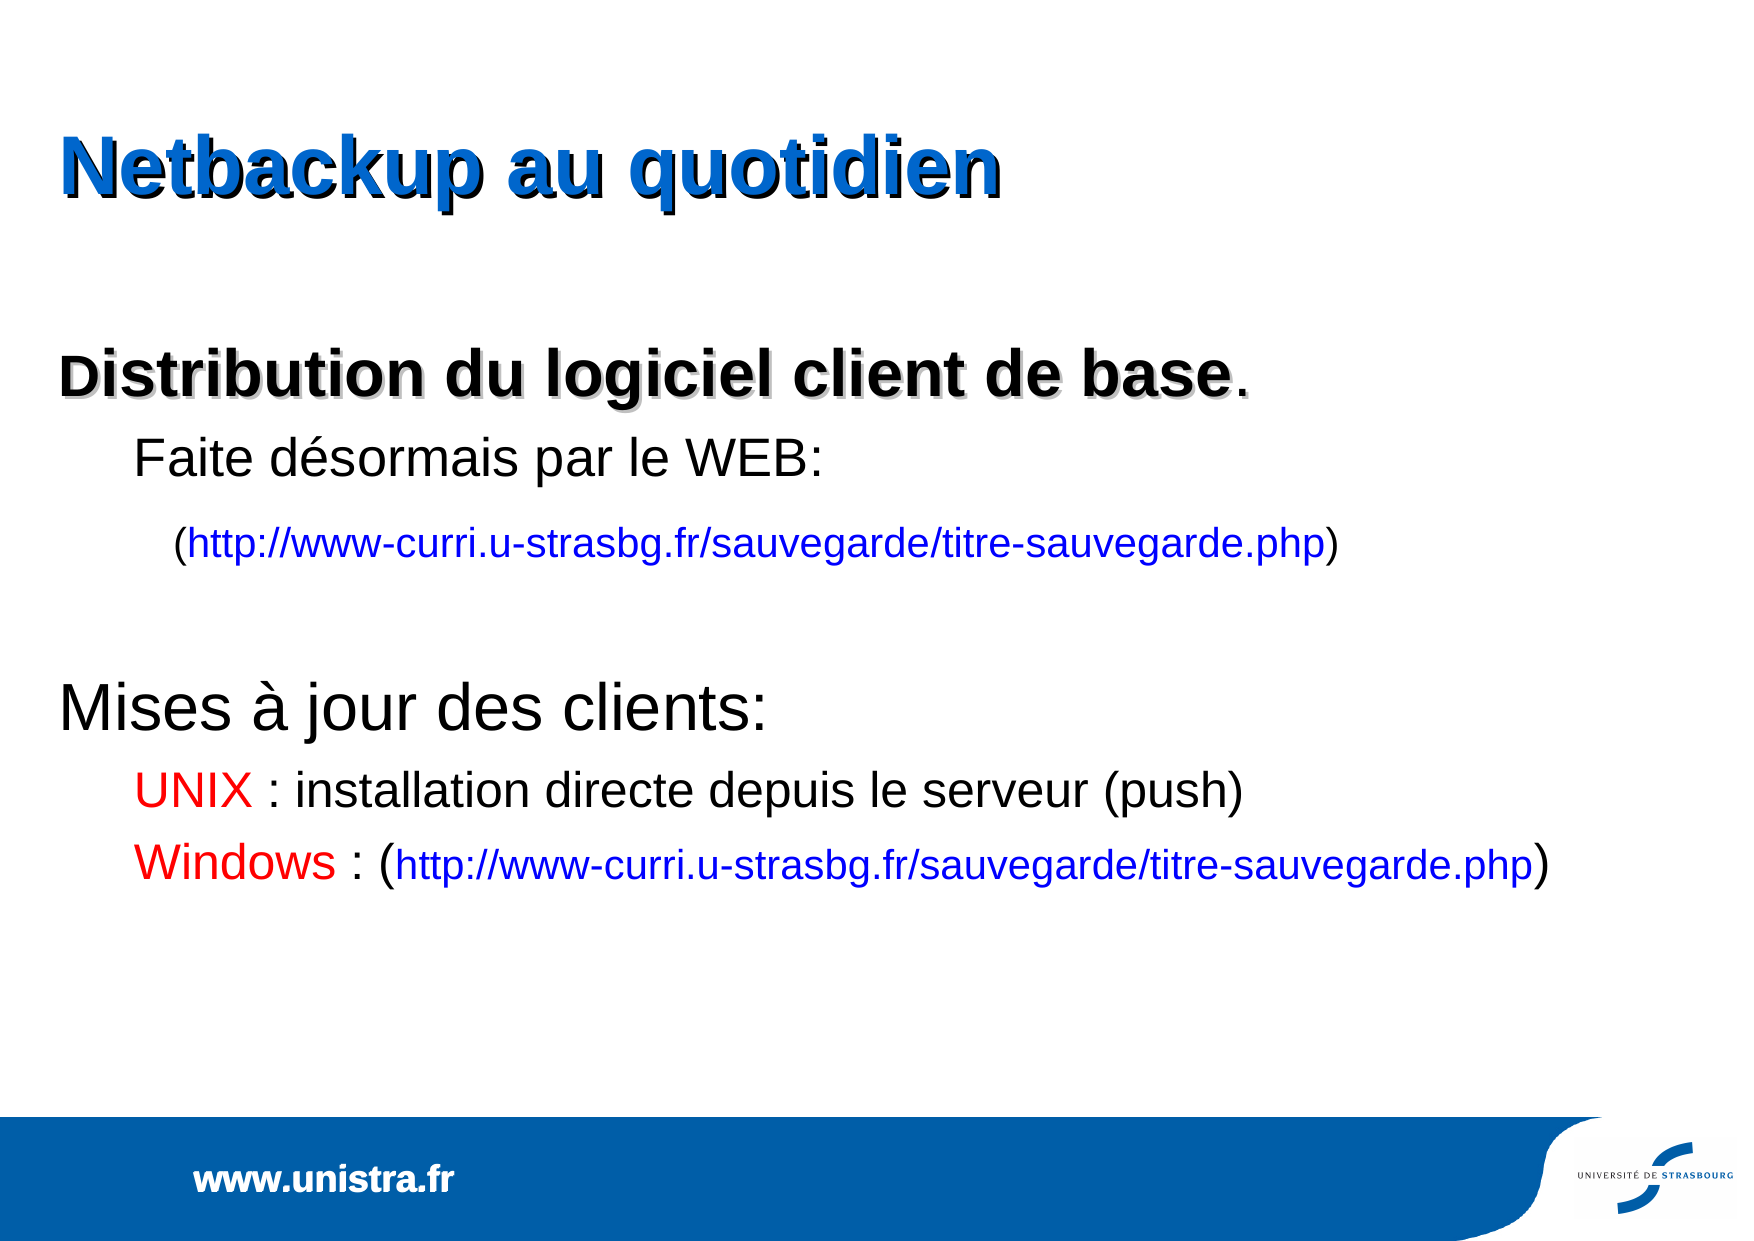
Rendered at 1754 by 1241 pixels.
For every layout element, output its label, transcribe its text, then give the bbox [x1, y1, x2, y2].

list Distribution du logiciel client de base. Faite désormais par le WEB: (http://www-curri.u-strasbg.fr/sauvegarde/titre-sauvegarde.php) Mises à jour des clients: UNIX : installation directe depuis le serveur (push) Windows : (http://www-curri.u-strasbg.fr/sauvegarde/titre-sauvegarde.php) [58, 336, 1683, 1115]
title Netbackup au quotidien [58, 32, 1683, 300]
picture [0, 1115, 1737, 1241]
